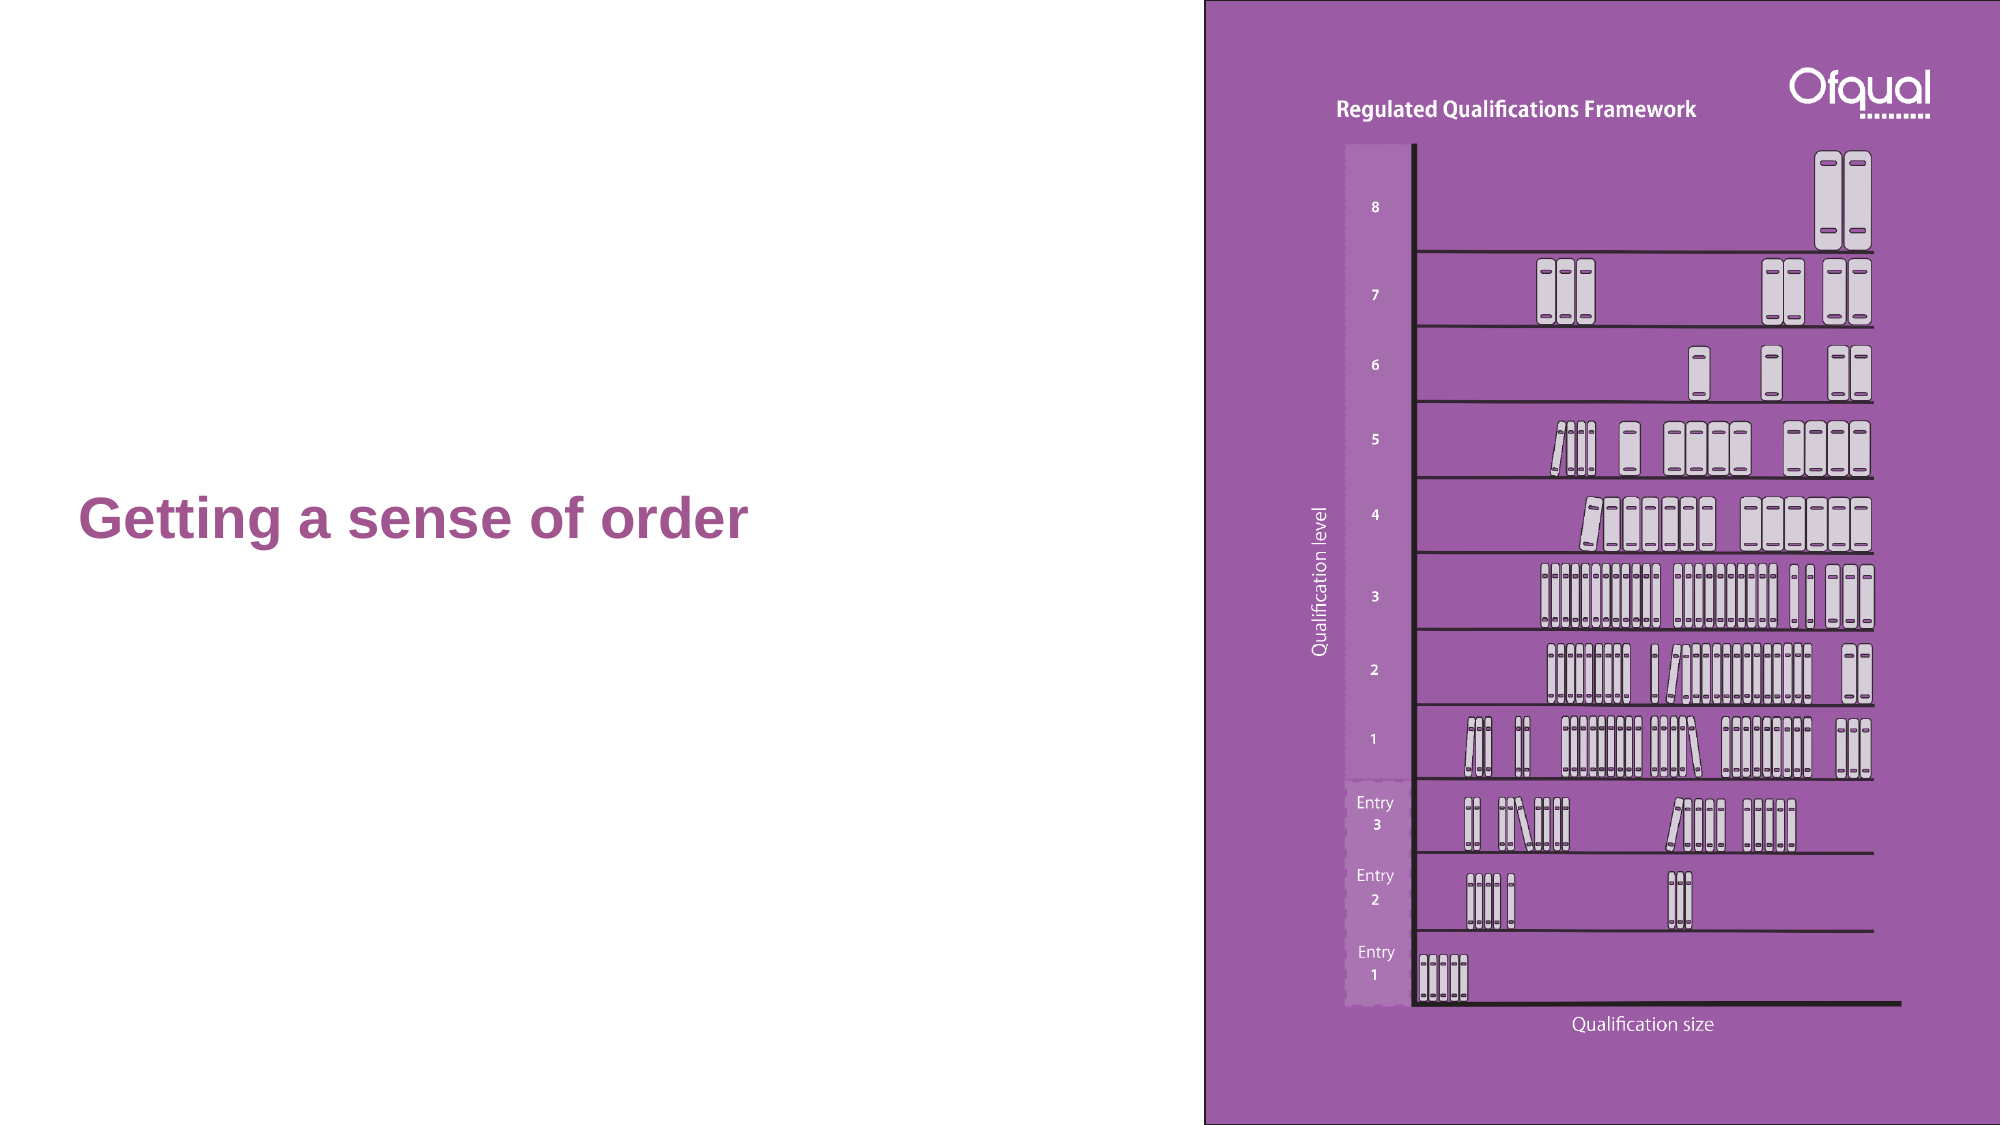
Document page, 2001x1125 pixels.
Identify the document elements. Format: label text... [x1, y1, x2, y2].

title Getting a sense of order [78, 473, 1204, 569]
picture [1204, 0, 2000, 1125]
